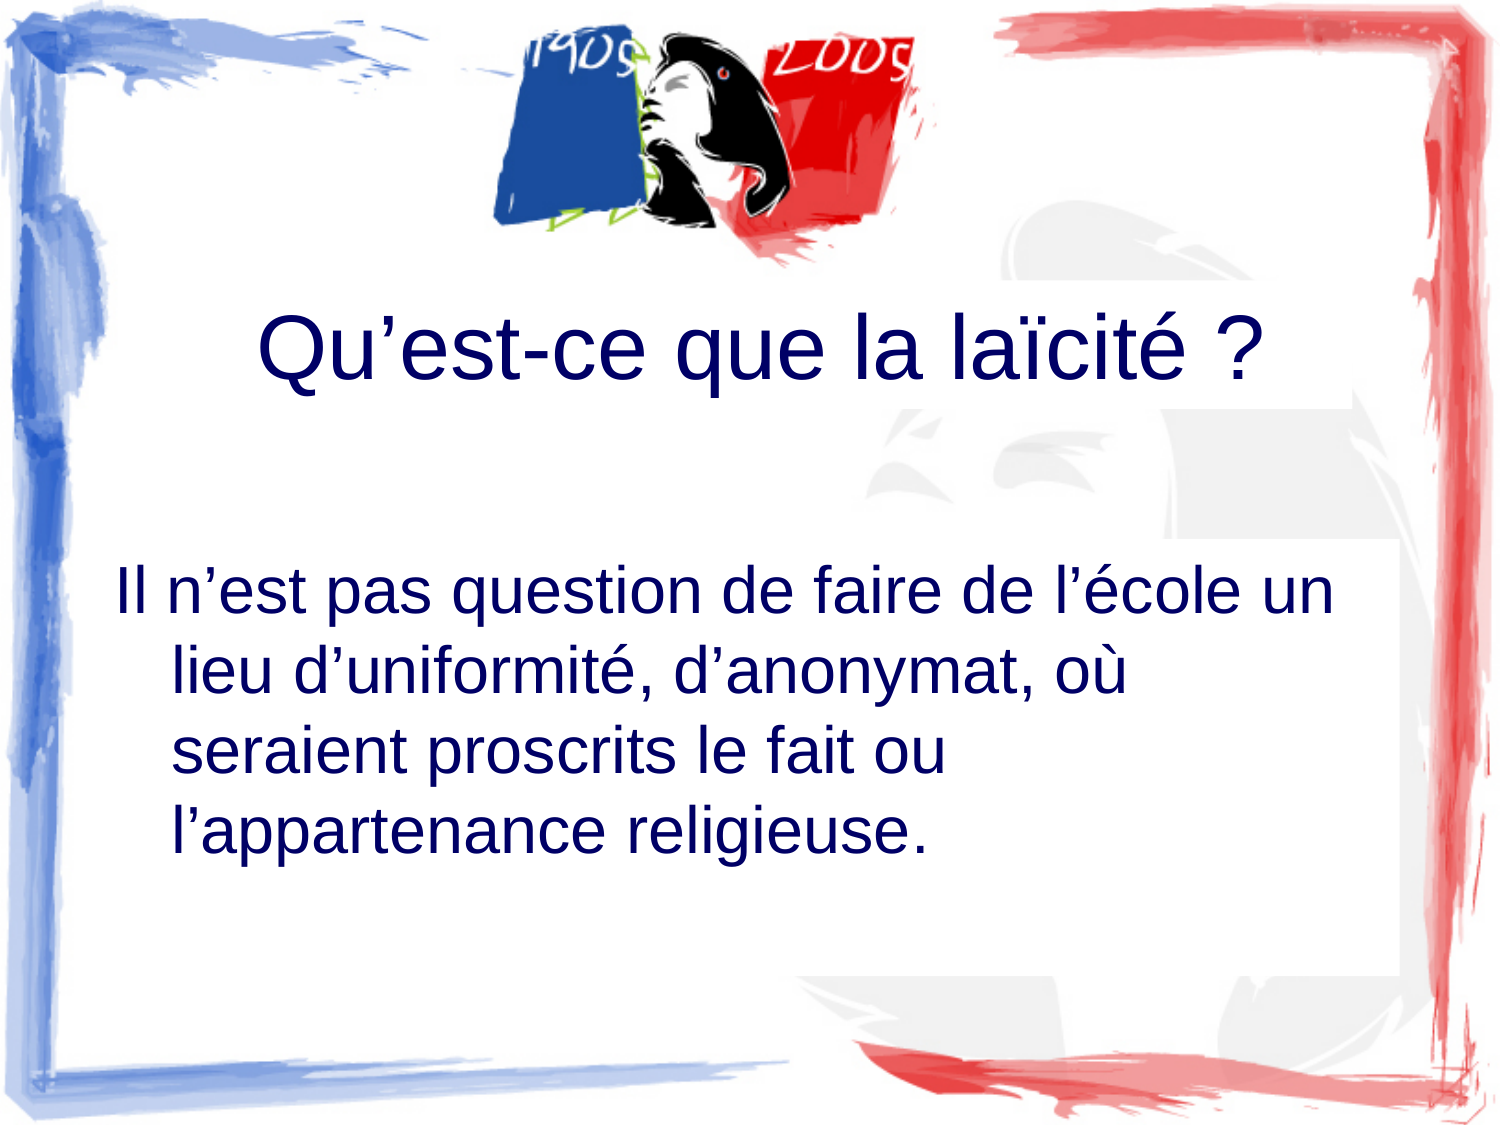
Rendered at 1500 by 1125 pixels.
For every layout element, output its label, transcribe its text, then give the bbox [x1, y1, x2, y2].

list Il n’est pas question de faire de l’école un lieu d’uniformité, d’anonymat, où seraient proscrits le fait ou l’appartenance religieuse. [100, 538, 1400, 977]
title Qu’est-ce que la laïcité ? [171, 280, 1353, 409]
picture [0, 0, 1500, 1125]
